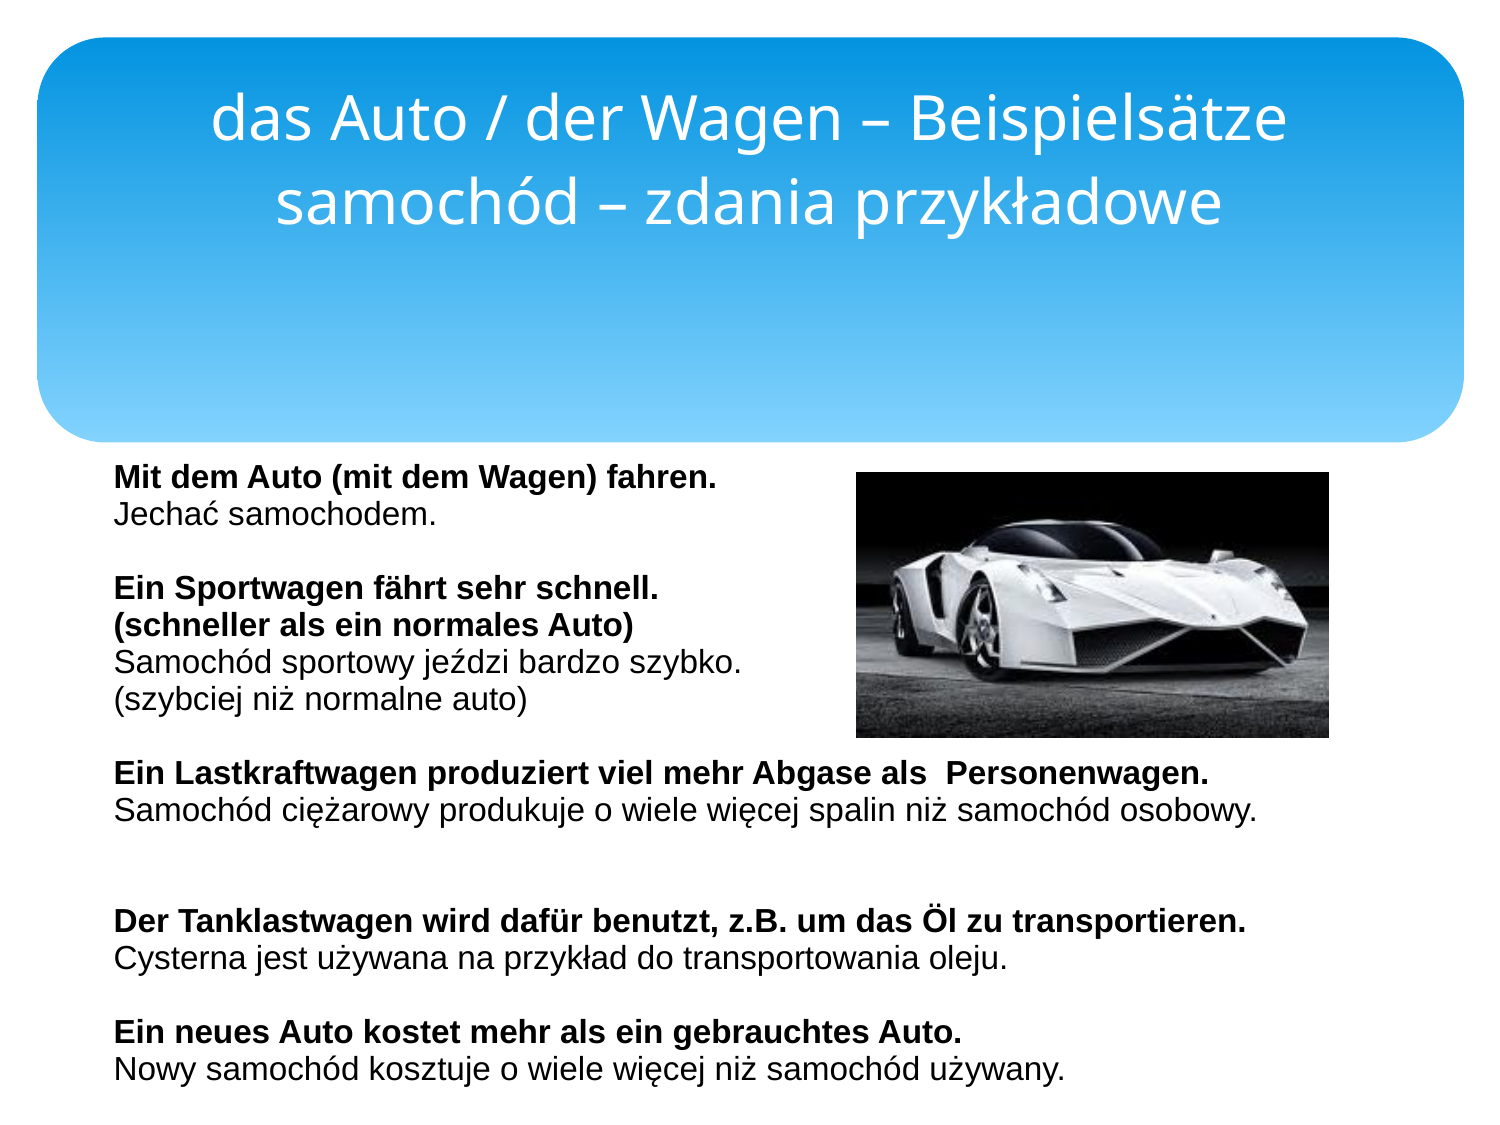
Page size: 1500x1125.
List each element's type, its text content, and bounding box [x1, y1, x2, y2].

title das Auto / der Wagen – Beispielsätze samochód – zdania przykładowe [75, 62, 1425, 254]
picture [856, 472, 1329, 738]
subtitle Mit dem Auto (mit dem Wagen) fahren. Jechać samochodem. Ein Sportwagen fährt sehr schnell. (schneller als ein normales Auto) Samochód sportowy jeździ bardzo szybko. (szybciej niż normalne auto) Ein Lastkraftwagen produziert viel mehr Abgase als Personenwagen. Samochód ciężarowy produkuje o wiele więcej spalin niż samochód osobowy. Der Tanklastwagen wird dafür benutzt, z.B. um das Öl zu transportieren. Cysterna jest używana na przykład do transportowania oleju. Ein neues Auto kostet mehr als ein gebrauchtes Auto. Nowy samochód kosztuje o wiele więcej niż samochód używany. [113, 452, 1329, 1093]
